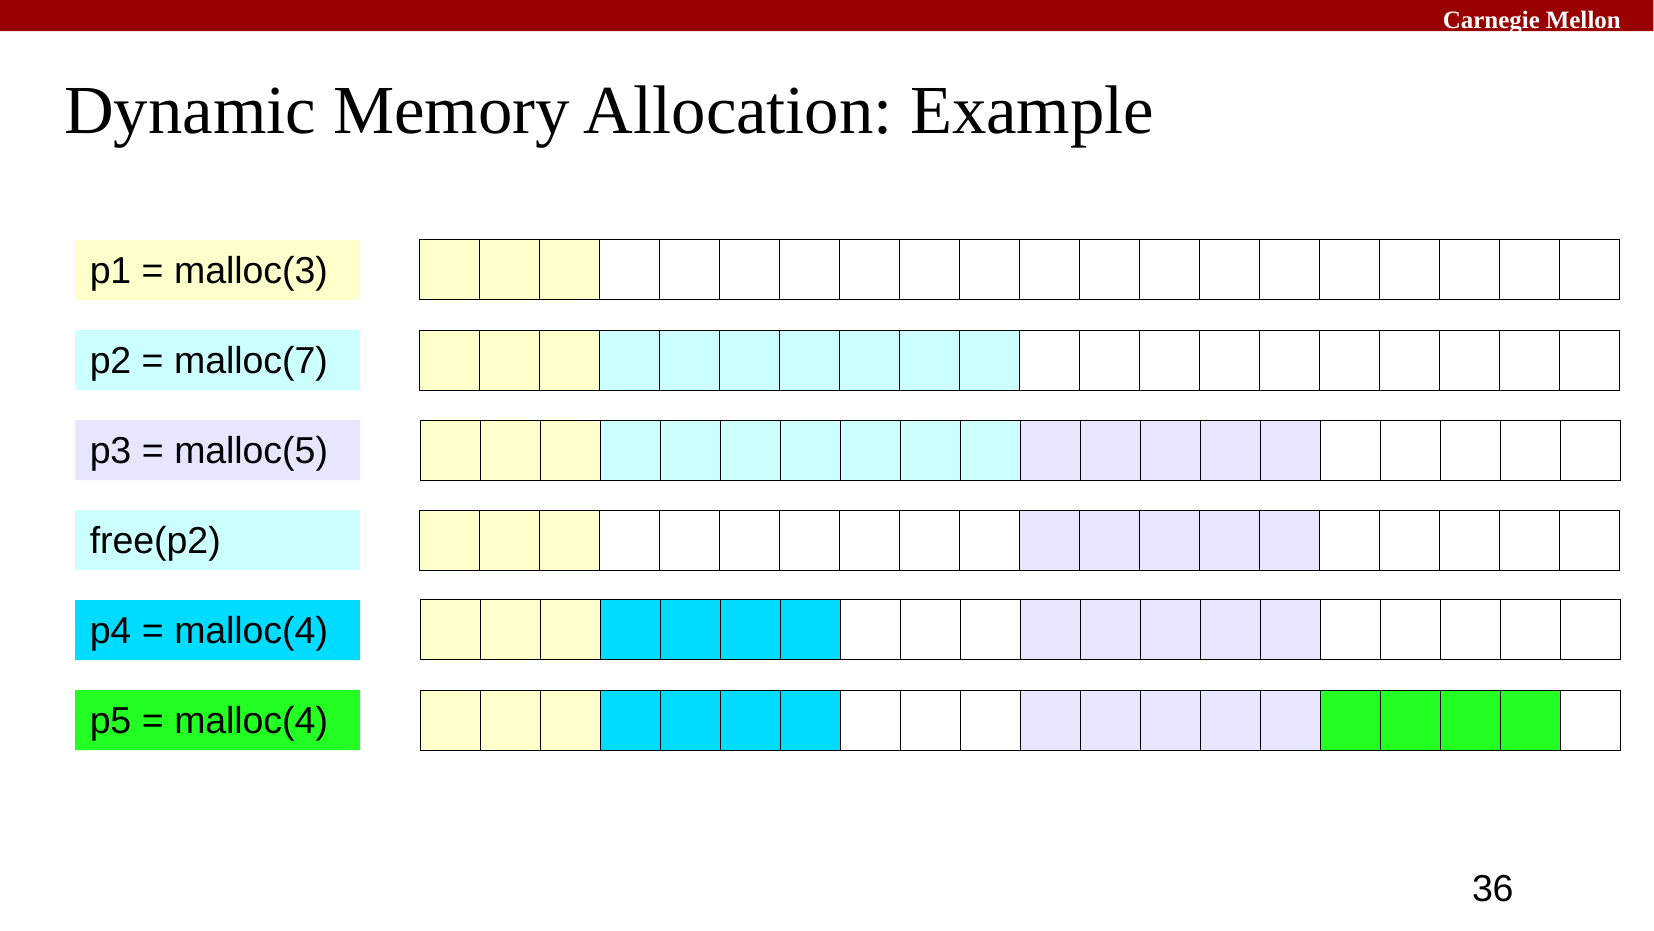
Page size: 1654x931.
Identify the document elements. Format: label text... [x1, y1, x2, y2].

text_box p2 = malloc(7) [75, 330, 361, 391]
title Dynamic Memory Allocation: Example [64, 58, 1576, 163]
text_box [420, 599, 840, 660]
text_box free(p2) [75, 510, 361, 571]
text_box p4 = malloc(4) [75, 600, 361, 661]
text_box [419, 239, 599, 300]
text_box p1 = malloc(3) [75, 240, 361, 301]
text_box [1020, 599, 1320, 660]
text_box p3 = malloc(5) [75, 420, 361, 481]
text_box [419, 510, 599, 571]
text_box [420, 690, 840, 751]
text_box [419, 330, 1019, 391]
text_box [1020, 690, 1560, 751]
text_box [1019, 510, 1319, 571]
text_box [420, 420, 1320, 481]
text_box p5 = malloc(4) [75, 690, 361, 751]
